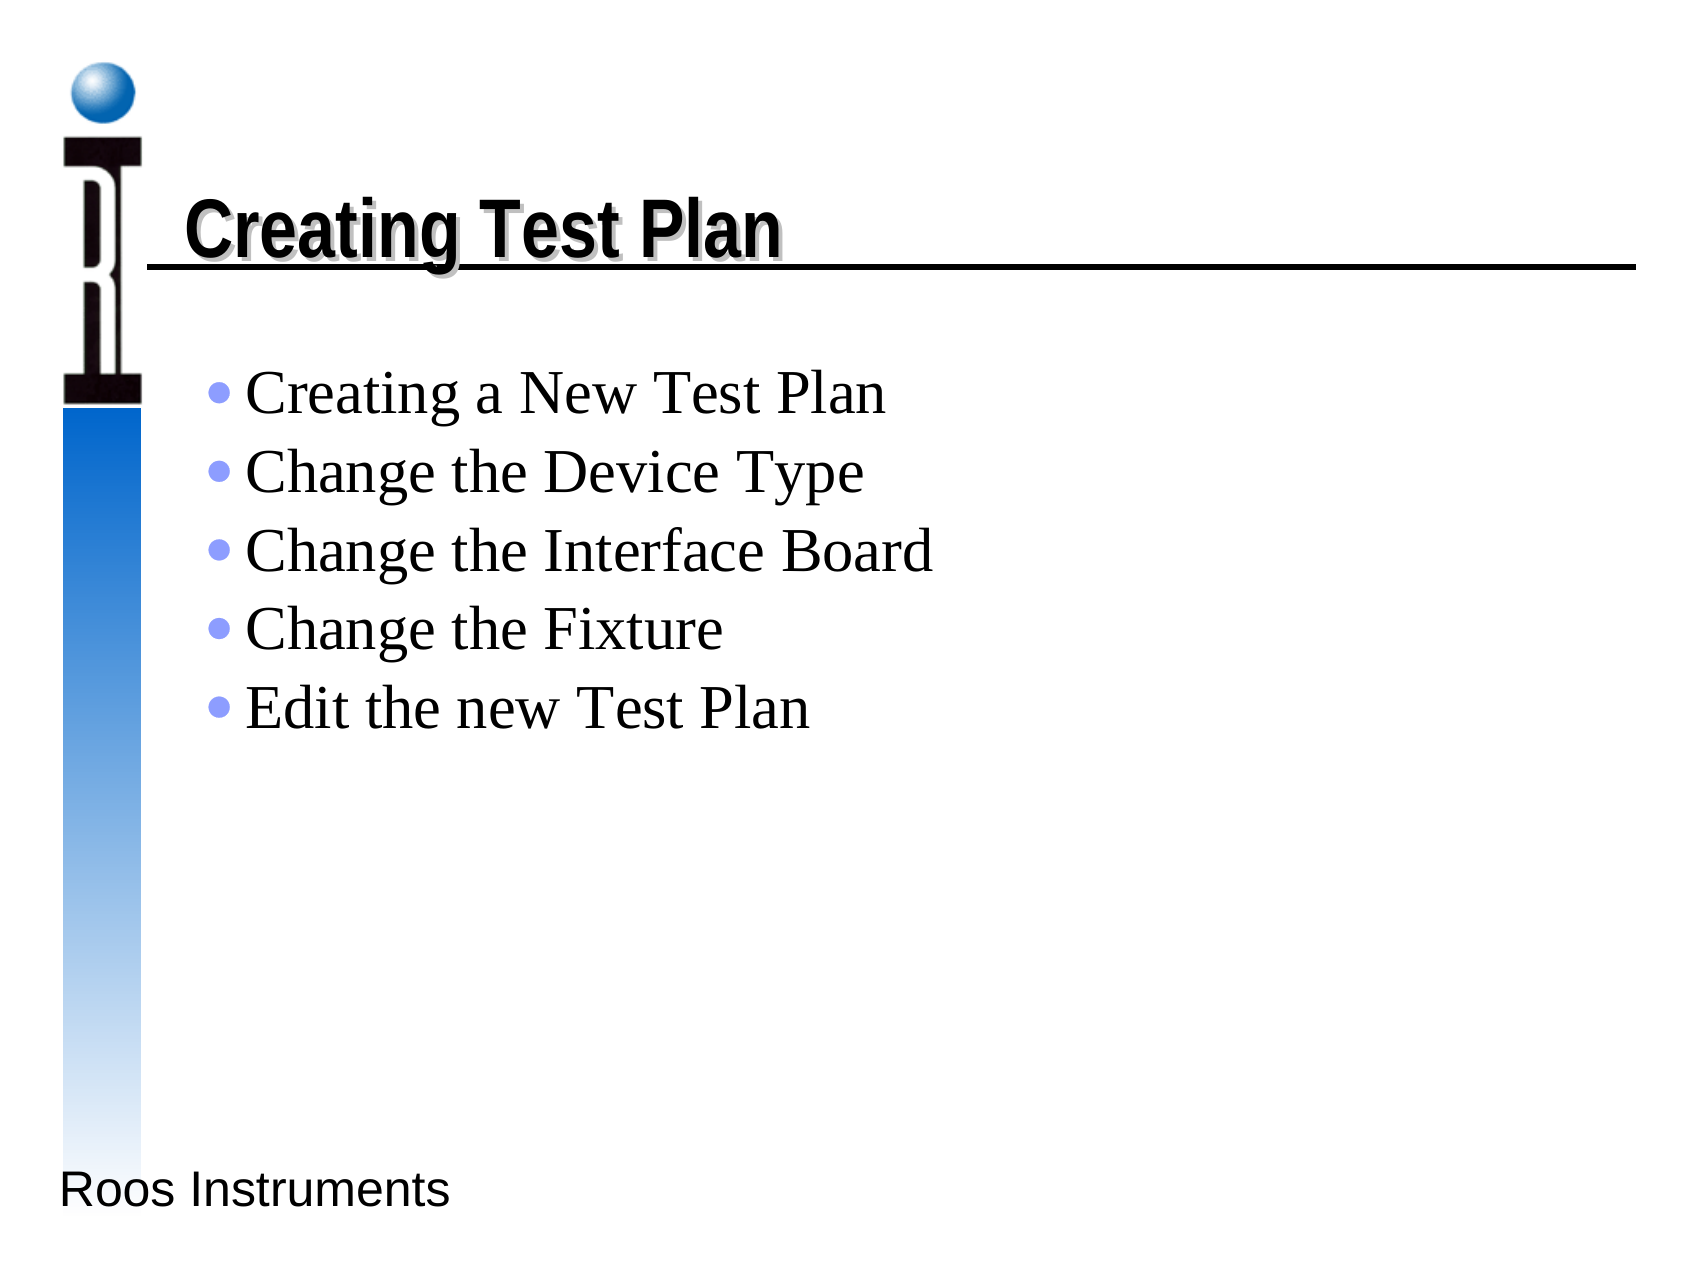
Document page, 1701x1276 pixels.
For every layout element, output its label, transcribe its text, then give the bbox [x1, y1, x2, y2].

text_box Creating a New Test Plan Change the Device Type Change the Interface Board Change the Fixture Edit the new Test Plan [192, 358, 1550, 829]
picture [59, 58, 147, 411]
text_box Creating Test Plan [184, 92, 1539, 274]
